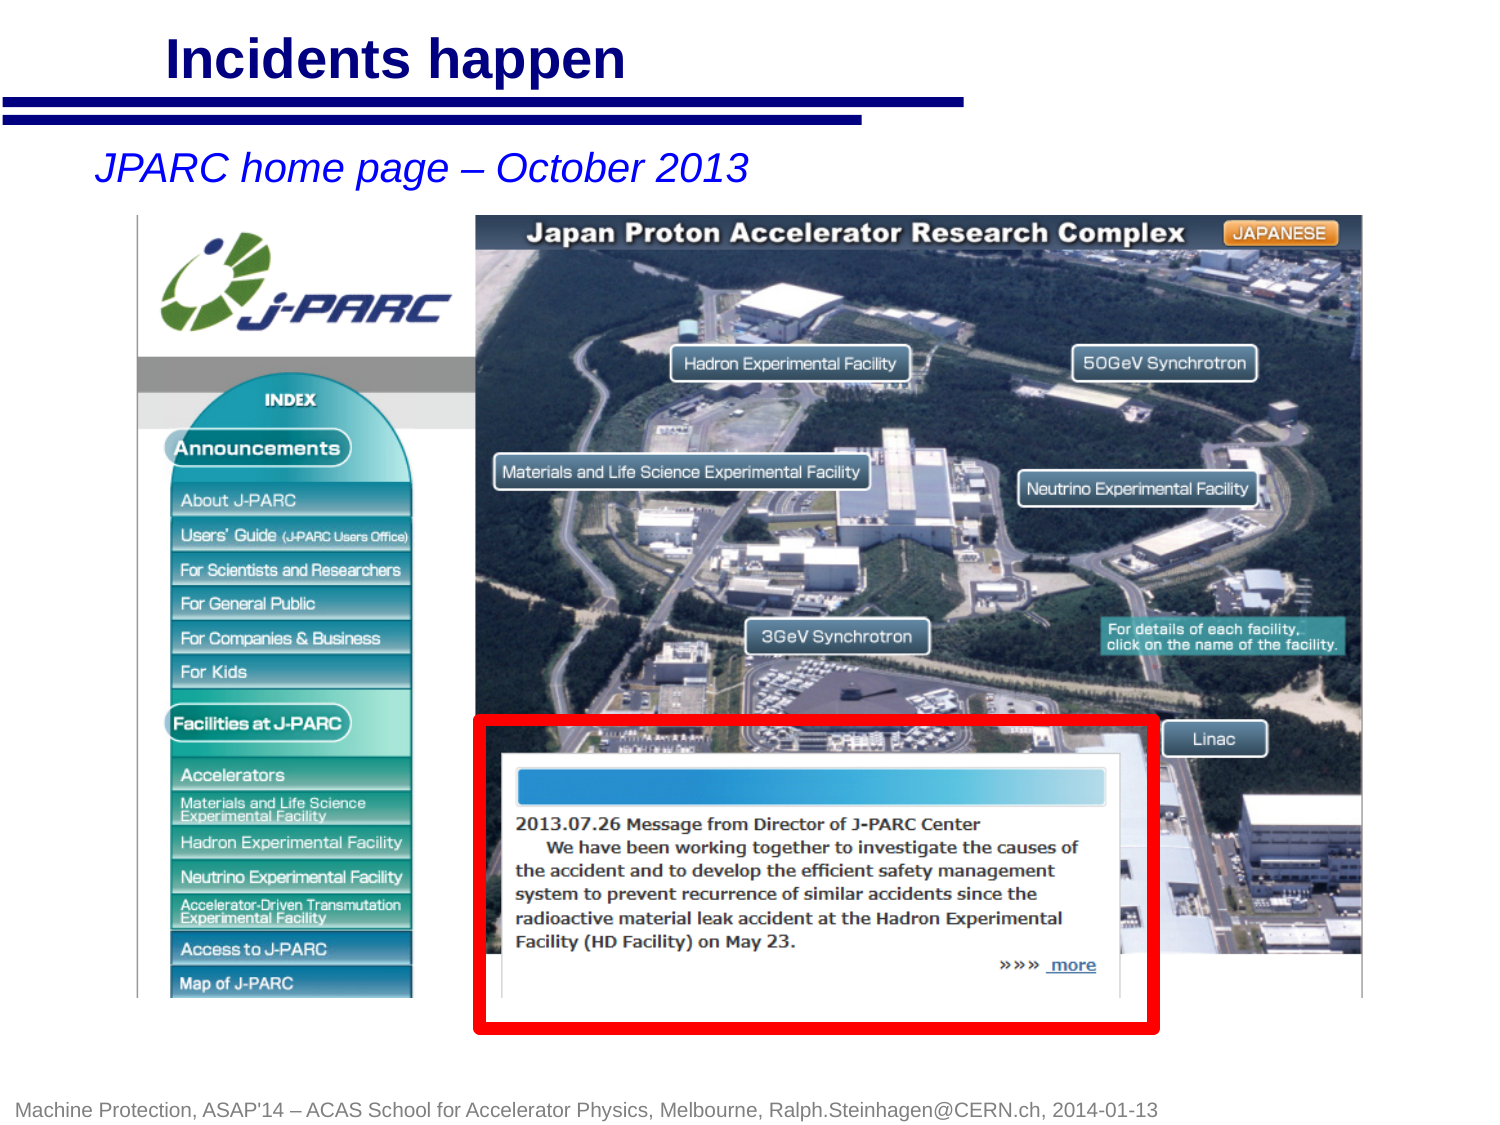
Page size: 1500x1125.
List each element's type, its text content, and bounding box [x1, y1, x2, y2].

picture [133, 215, 1368, 998]
picture [486, 726, 1147, 998]
text_box JPARC home page – October 2013 [80, 133, 776, 199]
title Incidents happen [149, 0, 1200, 113]
